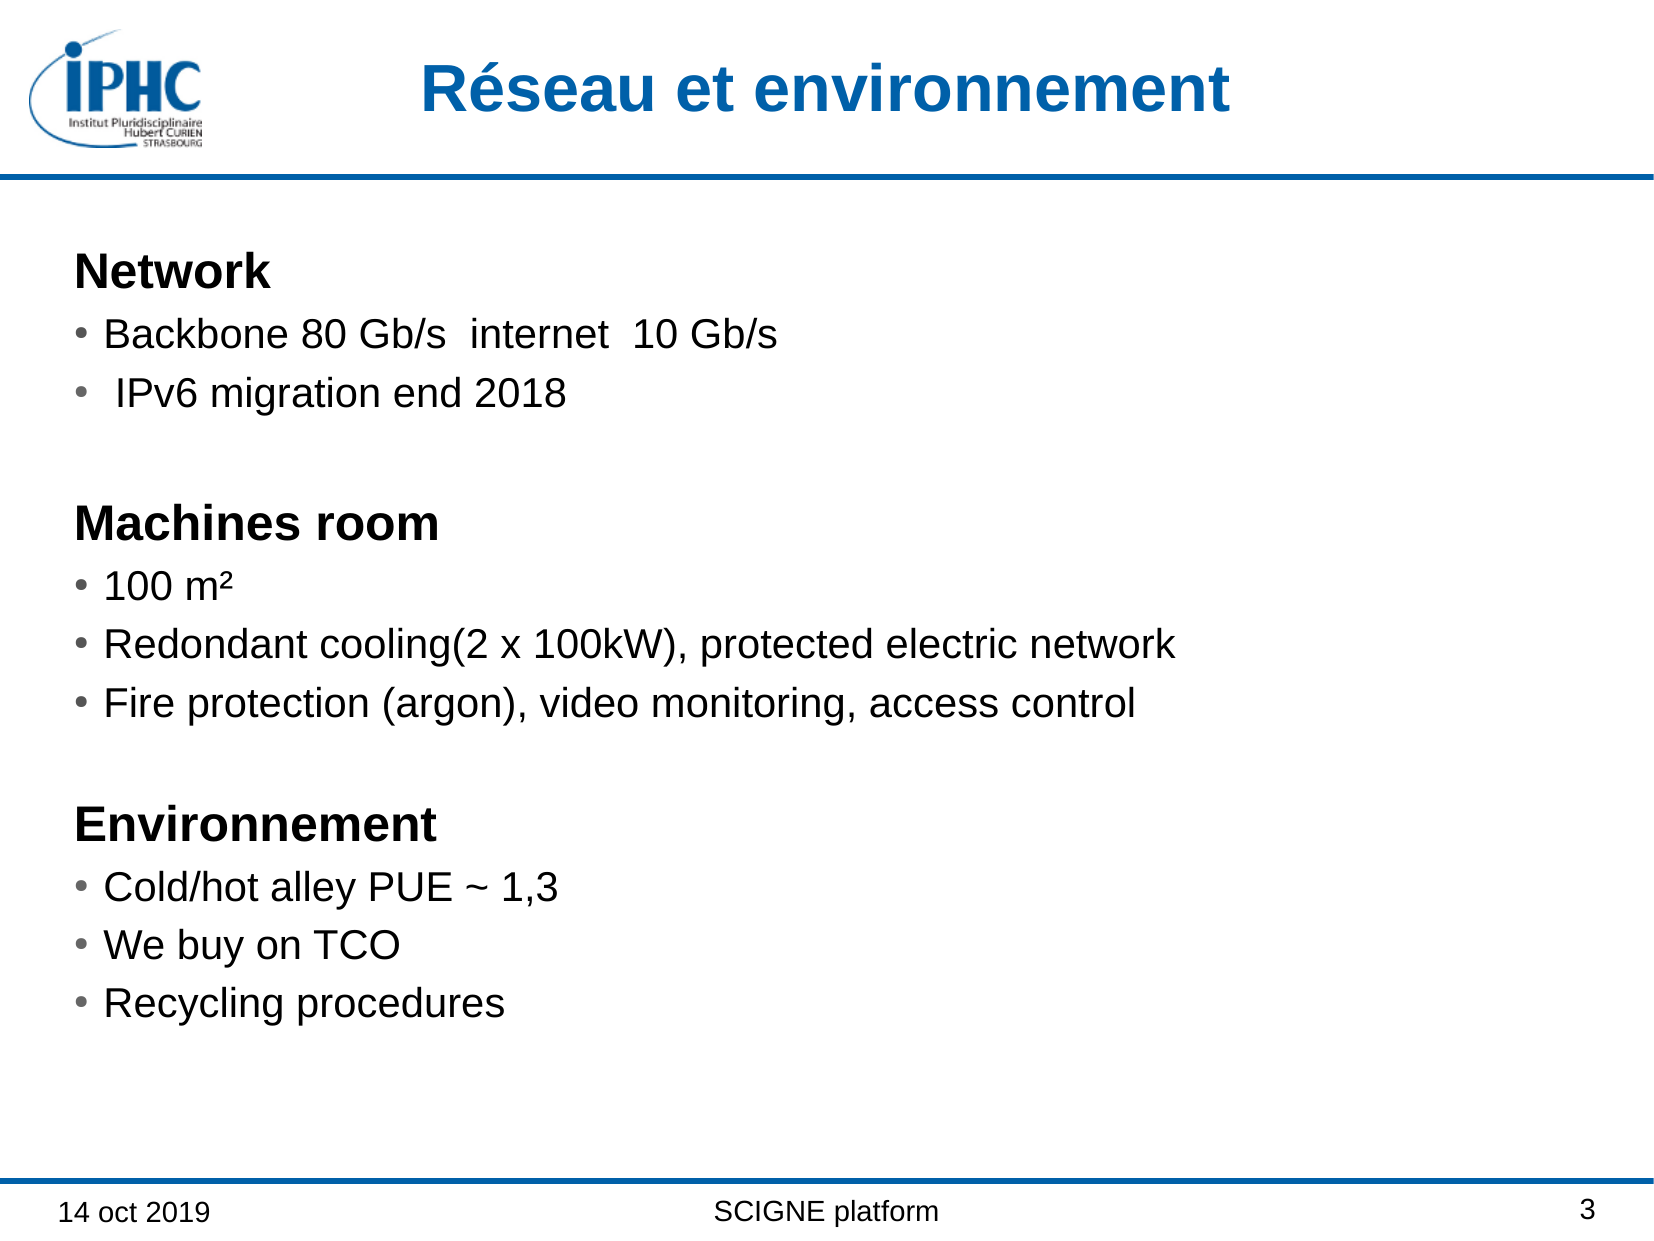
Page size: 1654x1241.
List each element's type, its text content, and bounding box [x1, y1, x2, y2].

picture [29, 29, 202, 148]
text_box Réseau et environnement [405, 43, 1249, 134]
text_box Network Backbone 80 Gb/s internet 10 Gb/s IPv6 migration end 2018 Machines room 100 m² Redondant cooling(2 x 100kW), protected electric network Fire protection (argon), video monitoring, access control Environnement Cold/hot alley PUE ~ 1,3 We buy on TCO Recycling procedures [59, 236, 1595, 1199]
